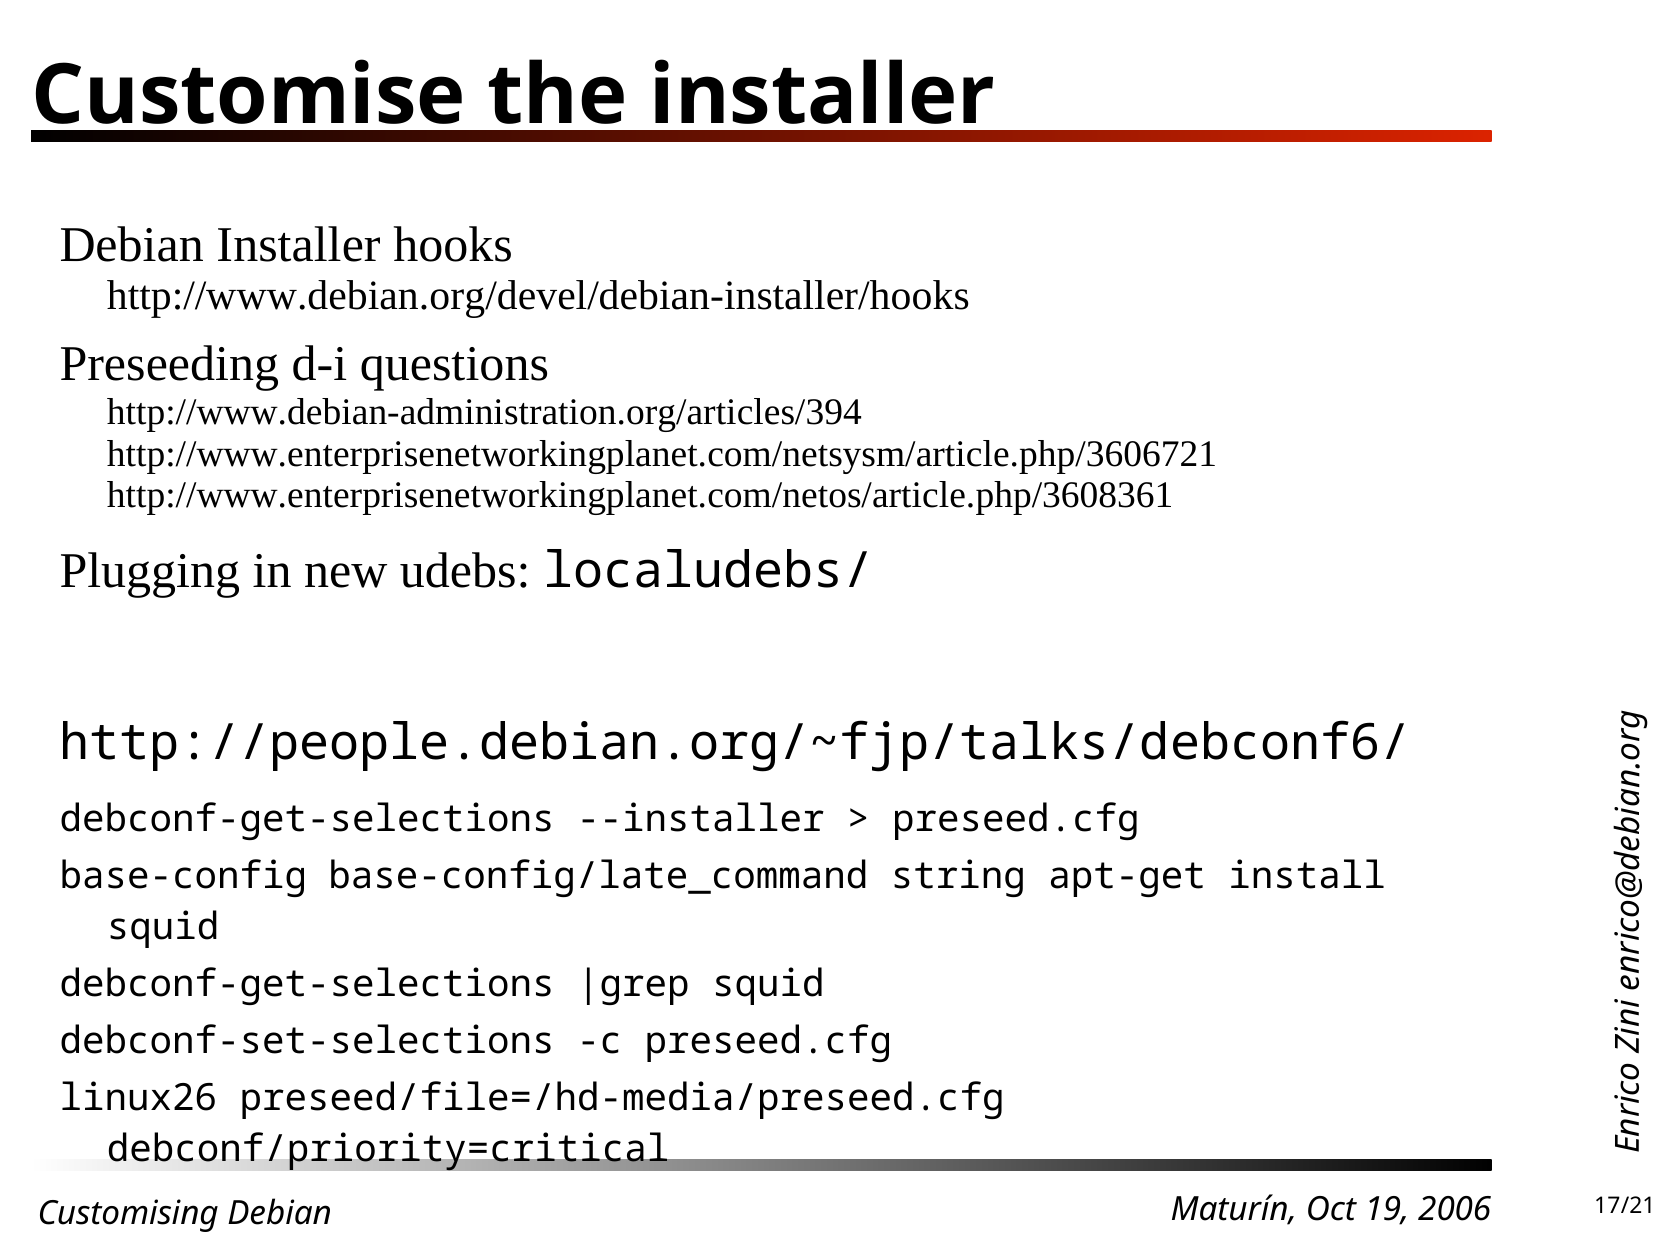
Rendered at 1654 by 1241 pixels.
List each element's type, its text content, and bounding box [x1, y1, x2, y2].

text_box Customise the installer [31, 34, 1495, 169]
text_box Debian Installer hooks http://www.debian.org/devel/debian-installer/hooks Preseeding d-i questions http://www.debian-administration.org/articles/394 http://www.enterprisenetworkingplanet.com/netsysm/article.php/3606721 http://www.enterprisenetworkingplanet.com/netos/article.php/3608361 Plugging in new udebs: localudebs/ http://people.debian.org/~fjp/talks/debconf6/ debconf-get-selections --installer > preseed.cfg base-config base-config/late_command string apt-get install squid debconf-get-selections |grep squid debconf-set-selections -c preseed.cfg linux26 preseed/file=/hd-media/preseed.cfg debconf/priority=critical [59, 216, 1495, 1107]
